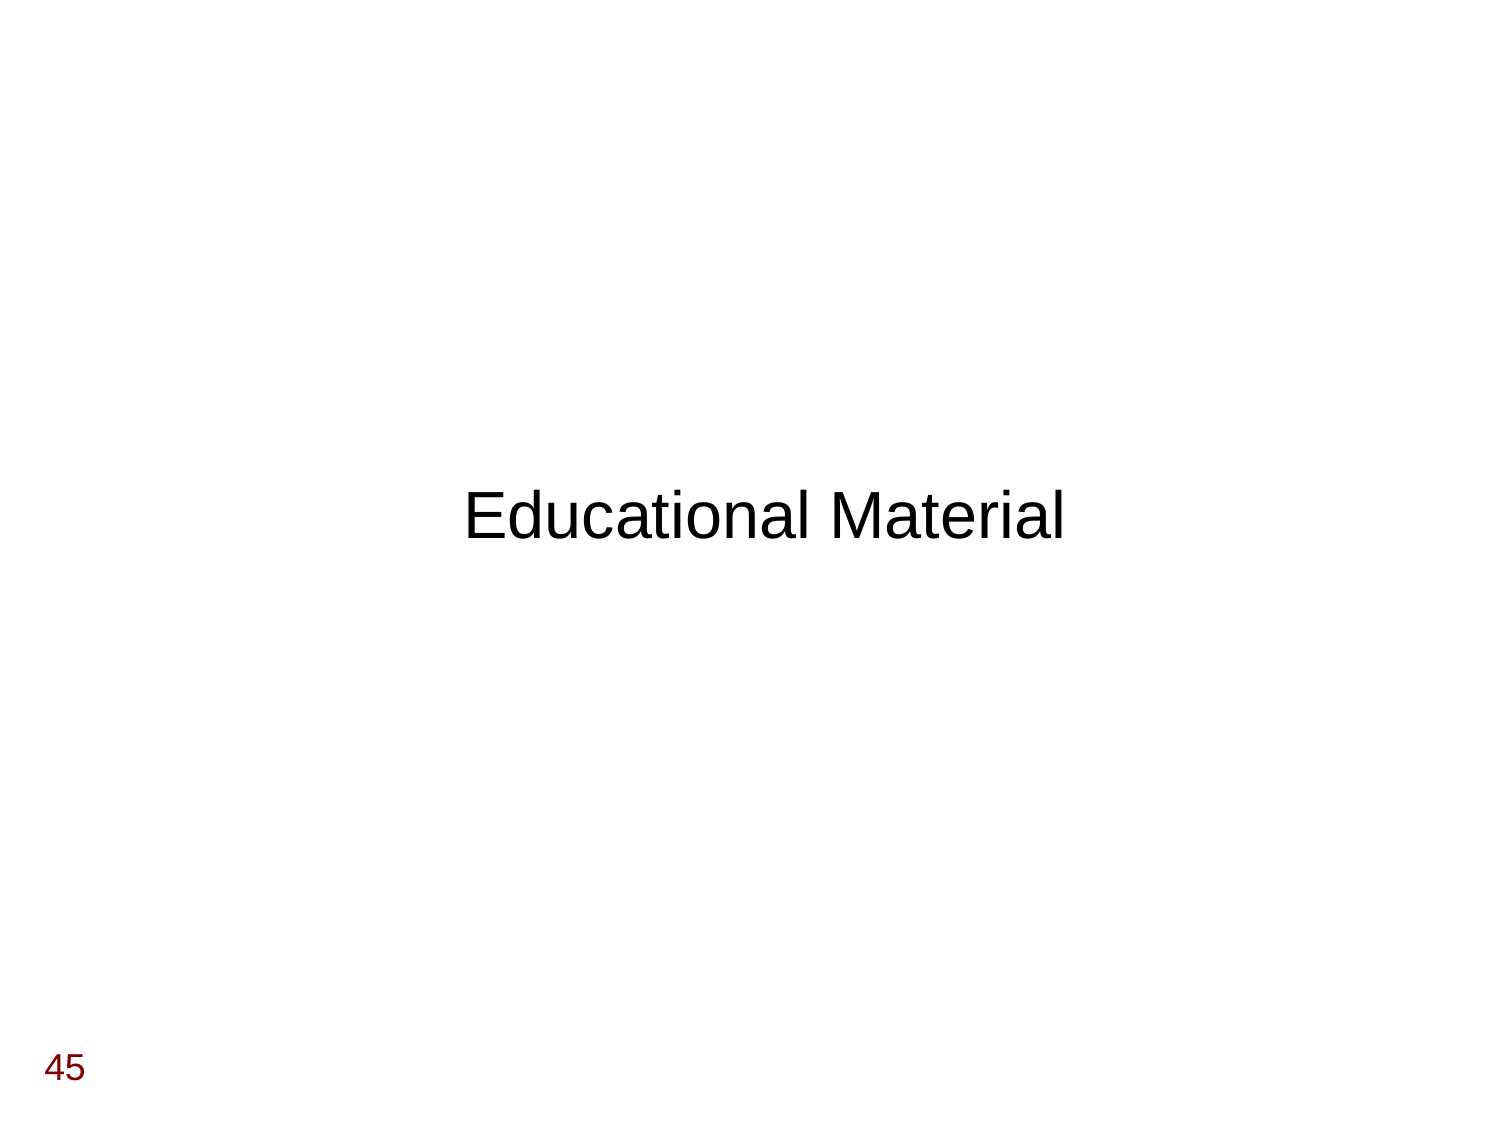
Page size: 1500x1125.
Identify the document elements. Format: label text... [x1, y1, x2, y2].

subtitle Educational Material [70, 27, 1459, 1004]
